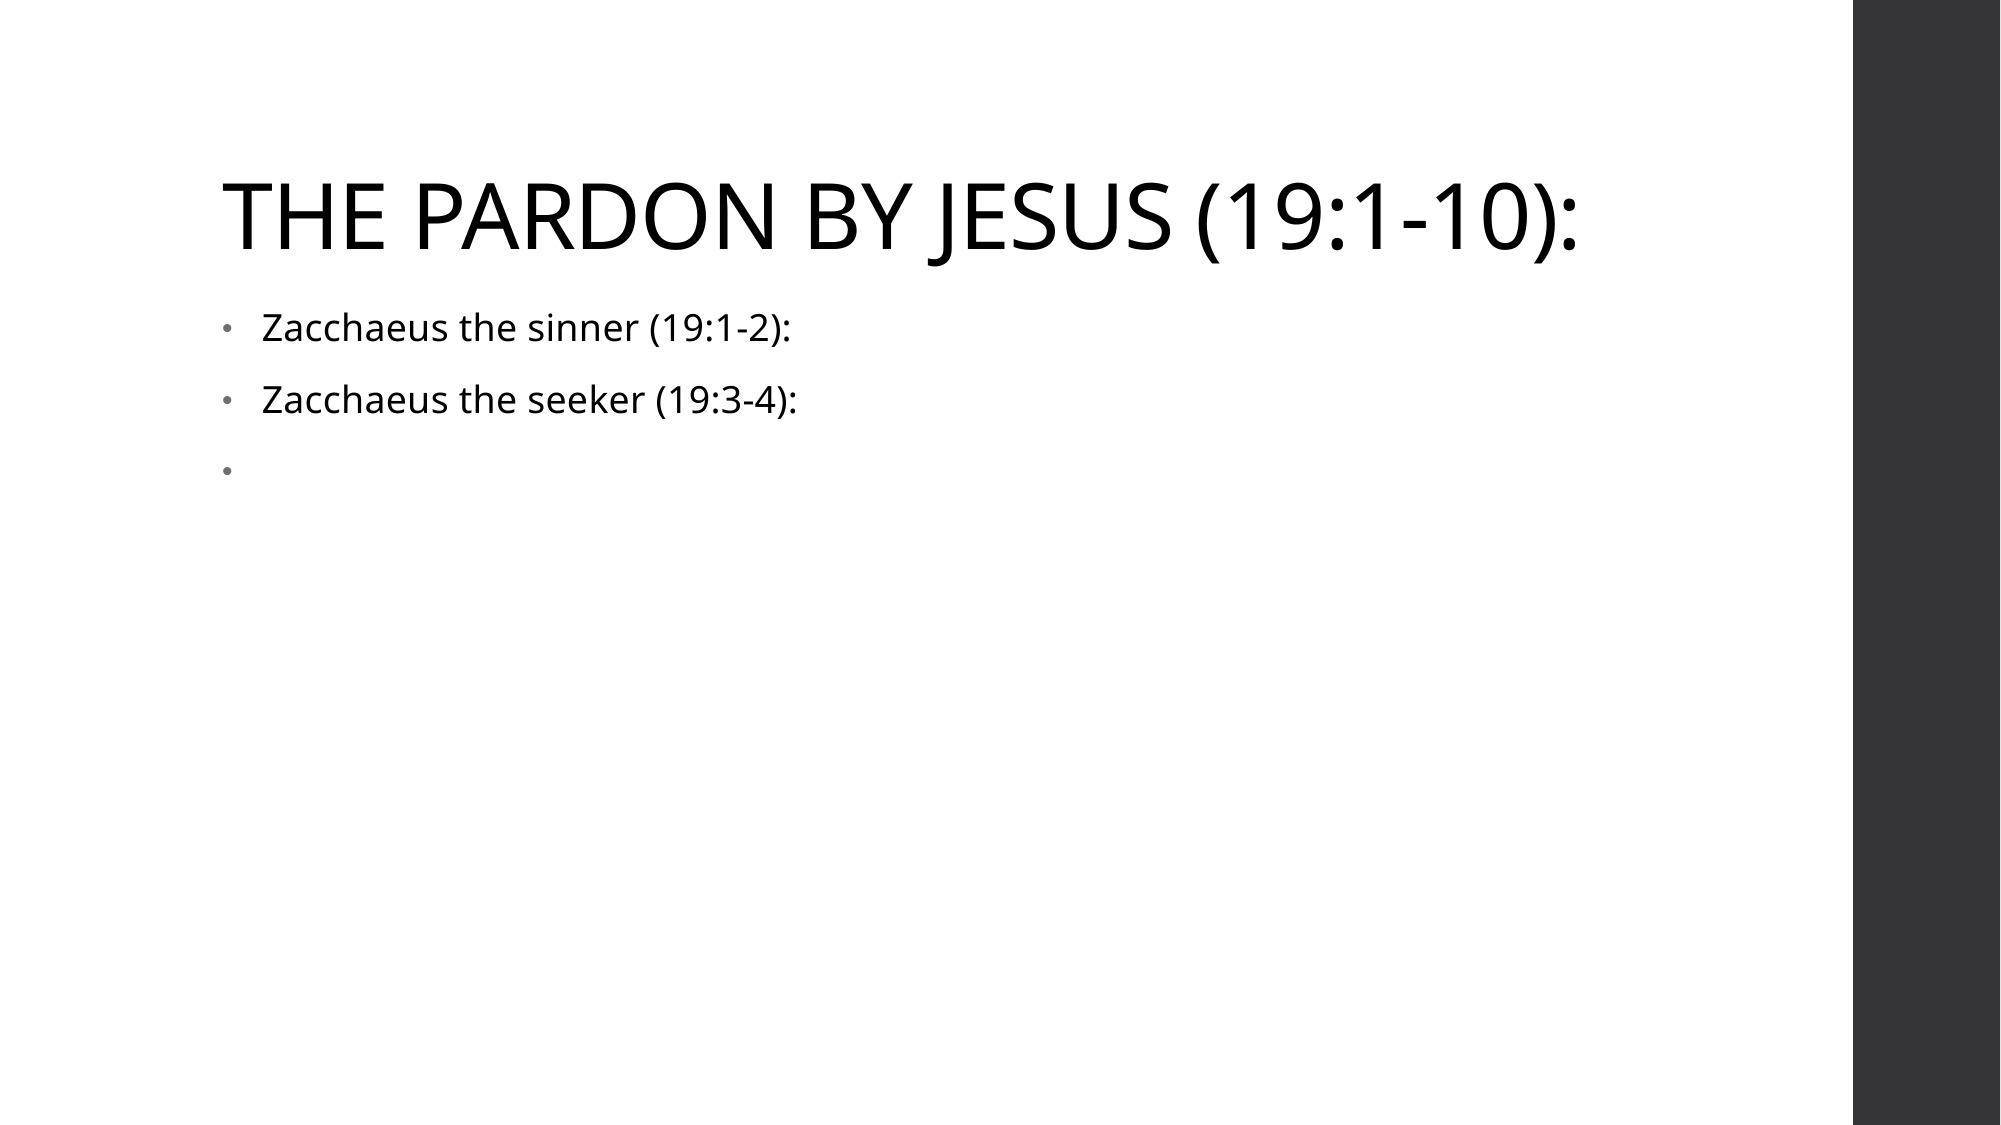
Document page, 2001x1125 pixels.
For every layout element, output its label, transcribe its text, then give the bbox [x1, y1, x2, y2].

title THE PARDON BY JESUS (19:1-10): [206, 60, 1797, 278]
list Zacchaeus the sinner (19:1-2): Zacchaeus the seeker (19:3-4): [206, 299, 1617, 1014]
